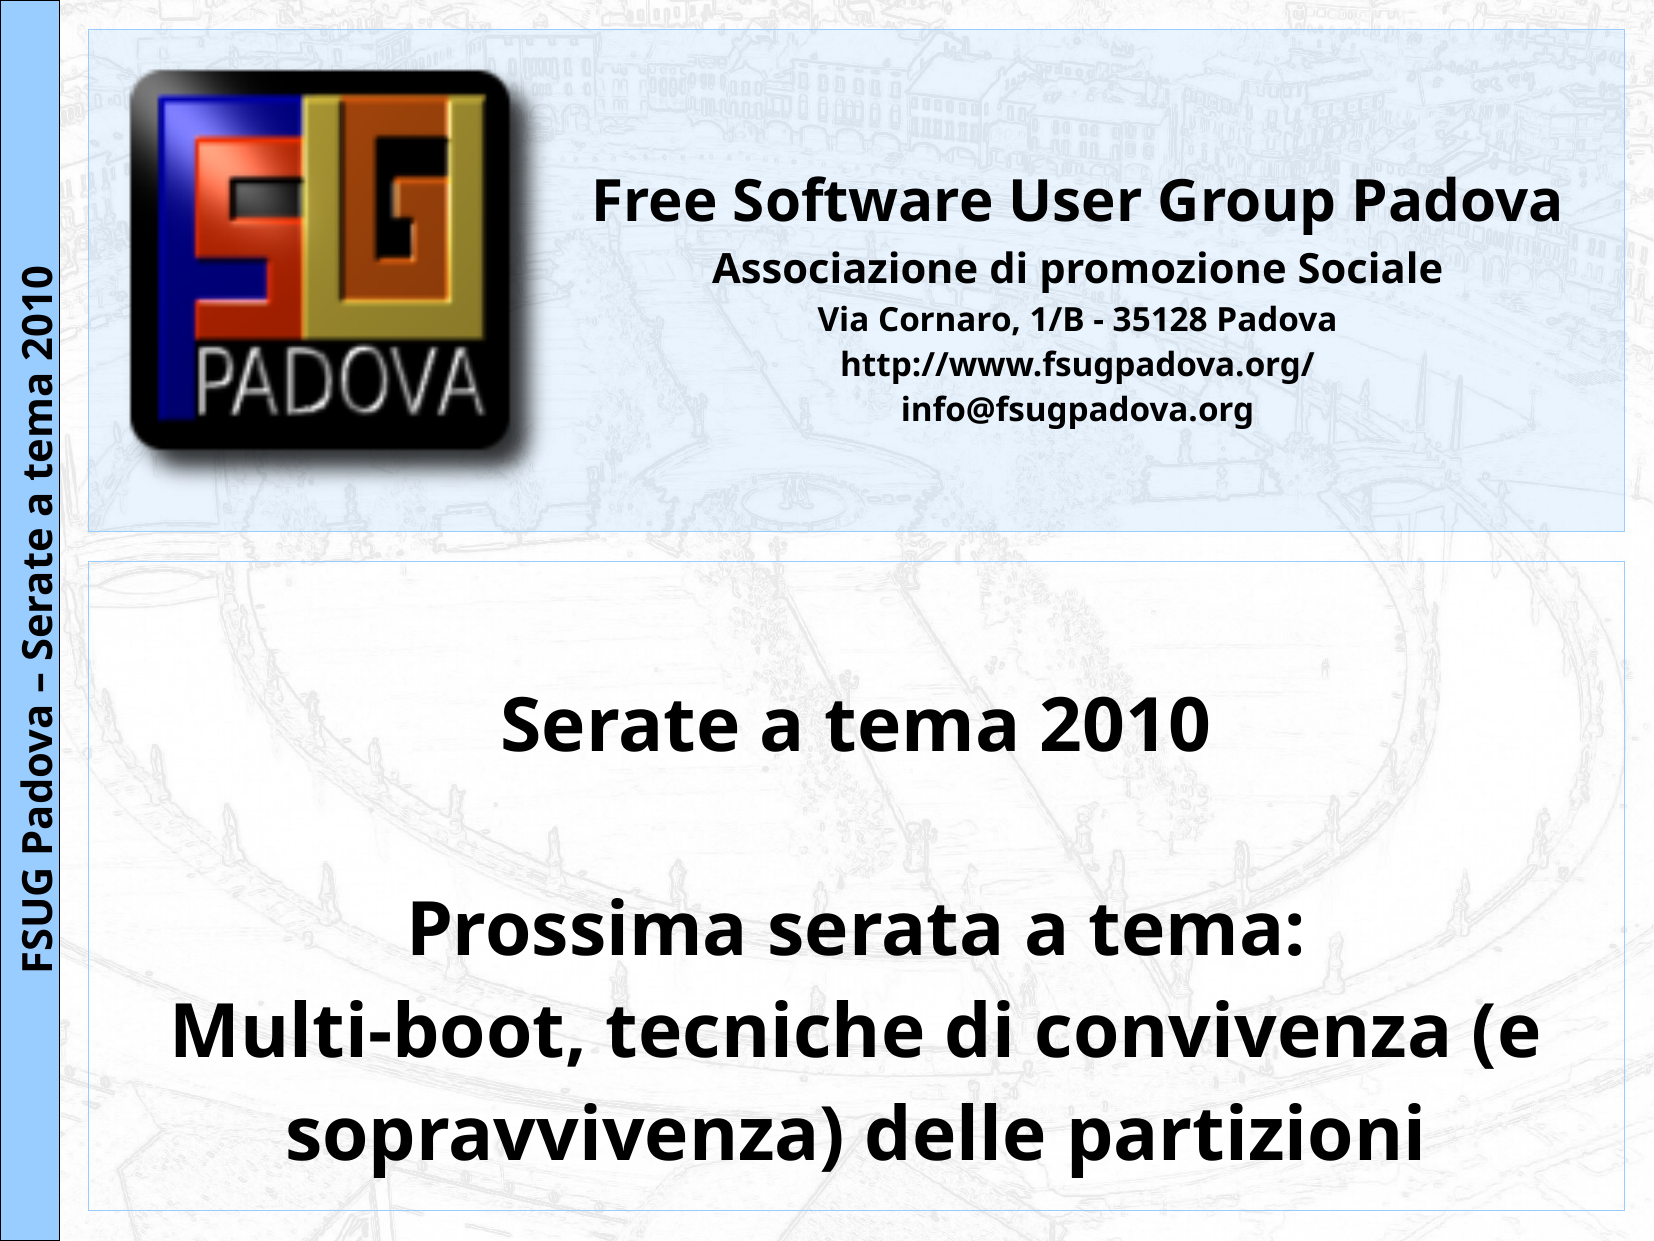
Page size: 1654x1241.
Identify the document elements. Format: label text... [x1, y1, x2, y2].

text_box FSUG Padova – Serate a tema 2010 [0, 0, 60, 1241]
text_box Serate a tema 2010 Prossima serata a tema: Multi-boot, tecniche di convivenza (e sopravvivenza) delle partizioni [88, 561, 1625, 1211]
text_box [88, 29, 1625, 532]
text_box Free Software User Group Padova Associazione di promozione Sociale Via Cornaro, 1/B - 35128 Padova http://www.fsugpadova.org/ info@fsugpadova.org [561, 88, 1595, 502]
picture [60, 0, 1654, 1241]
